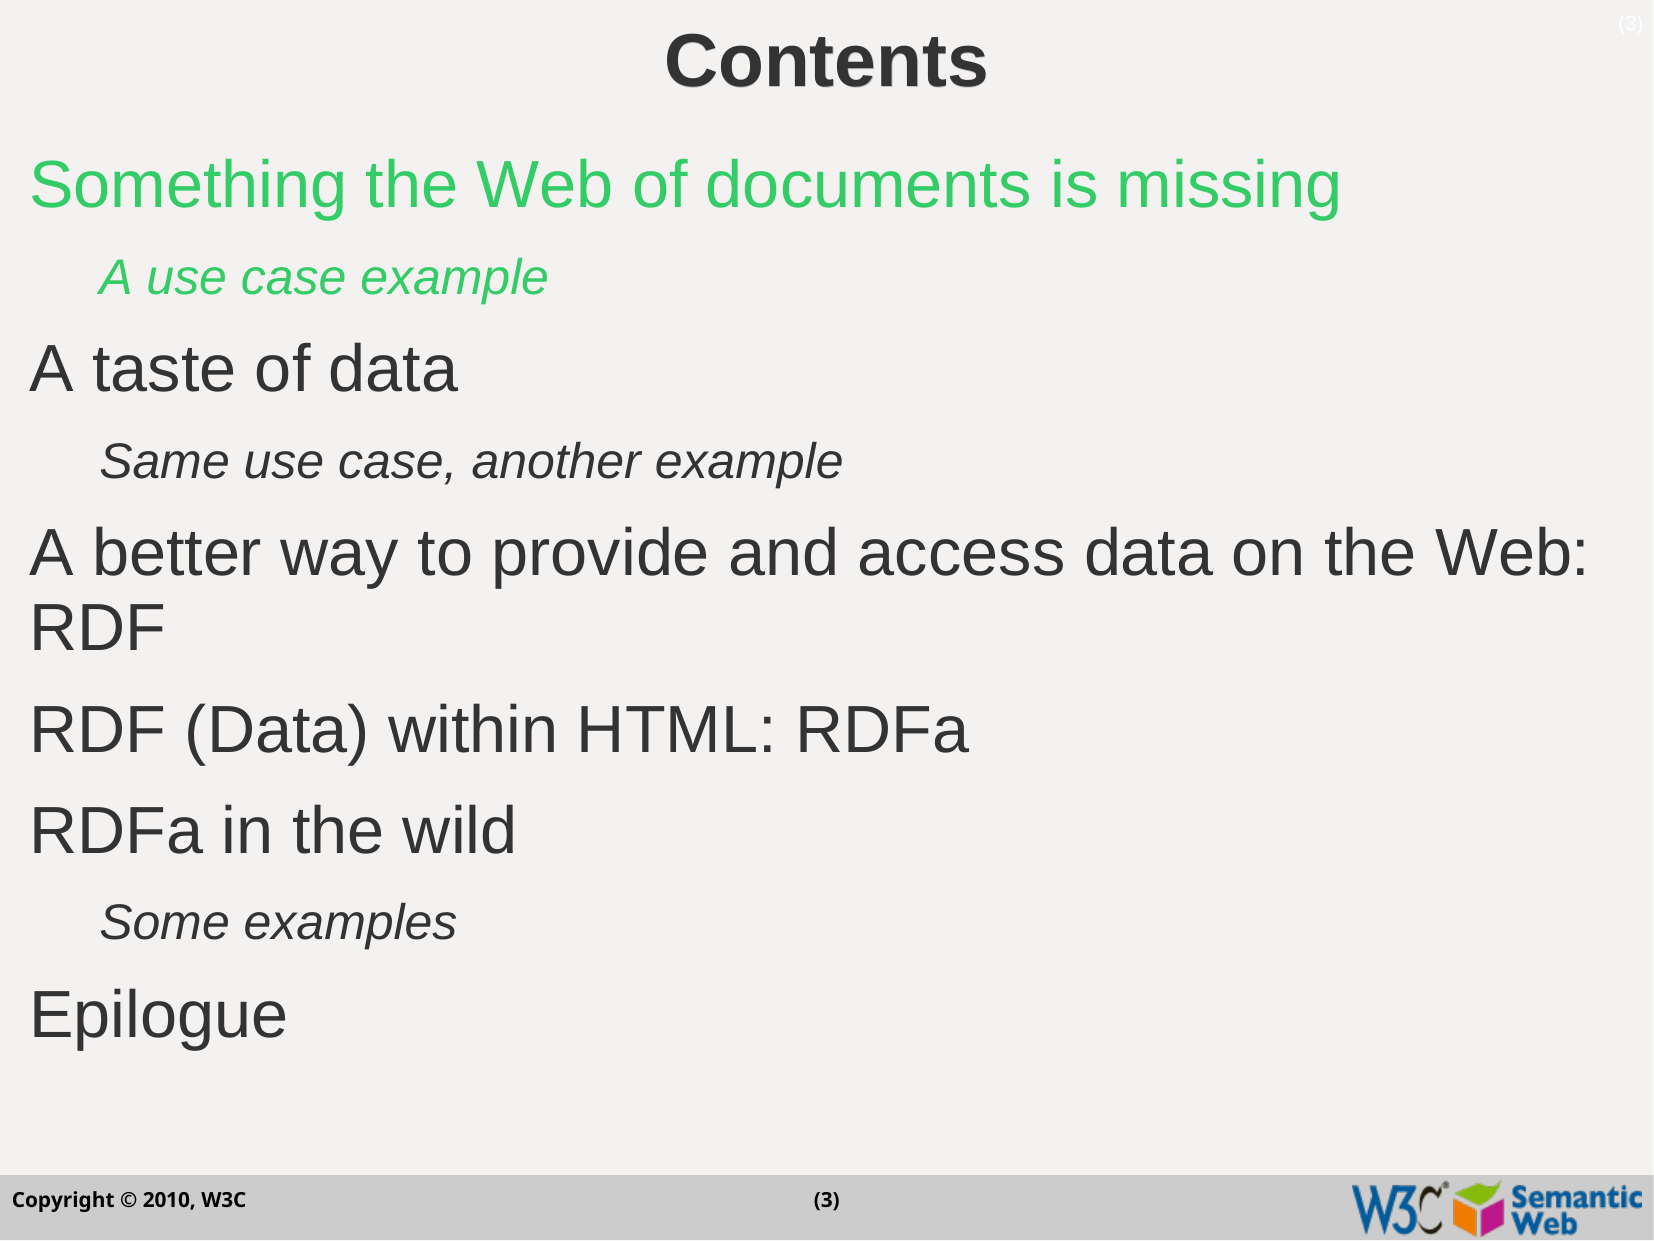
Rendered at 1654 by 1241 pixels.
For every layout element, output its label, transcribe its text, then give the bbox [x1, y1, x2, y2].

title Contents [0, 0, 1654, 119]
picture [1352, 1178, 1642, 1237]
list Something the Web of documents is missing A use case example A taste of data Same use case, another example A better way to provide and access data on the Web: RDF RDF (Data) within HTML: RDFa RDFa in the wild Some examples Epilogue [29, 147, 1624, 1135]
